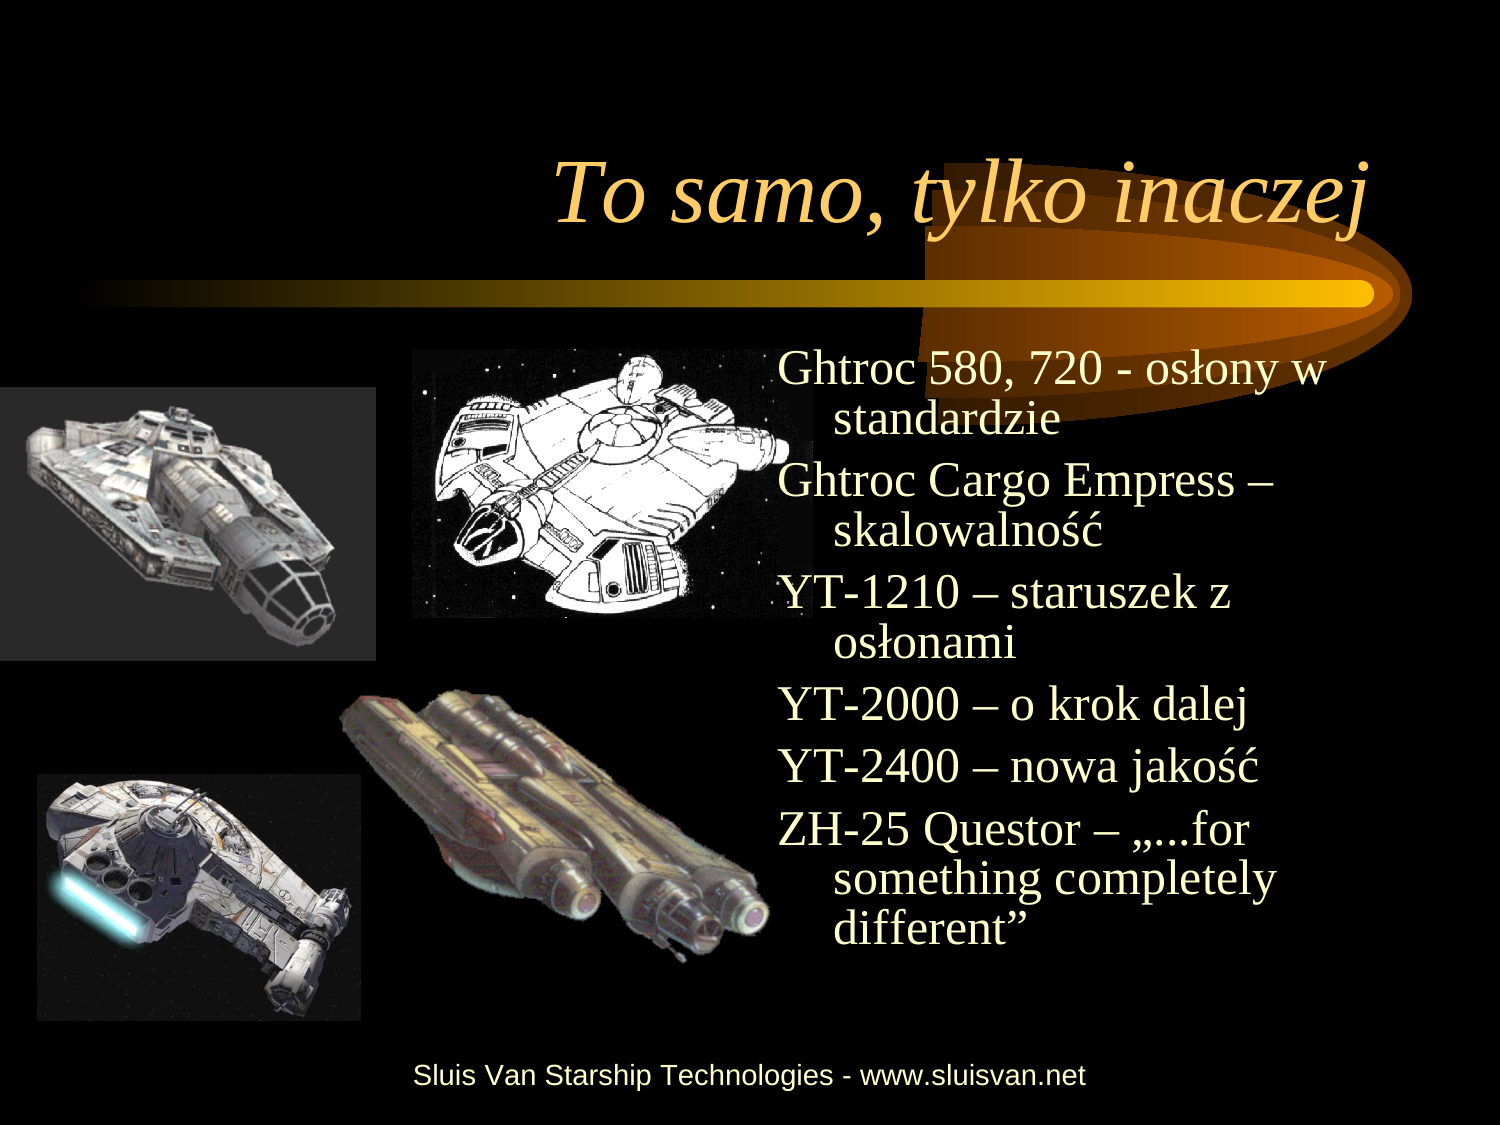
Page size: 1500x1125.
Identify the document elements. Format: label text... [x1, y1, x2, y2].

list Ghtroc 580, 720 - osłony w standardzie Ghtroc Cargo Empress – skalowalność YT-1210 – staruszek z osłonami YT-2000 – o krok dalej YT-2400 – nowa jakość ZH-25 Questor – „...for something completely different” [762, 337, 1388, 1013]
picture [412, 349, 762, 618]
title To samo, tylko inaczej [112, 62, 1388, 250]
picture [37, 674, 762, 1021]
picture [0, 387, 376, 661]
